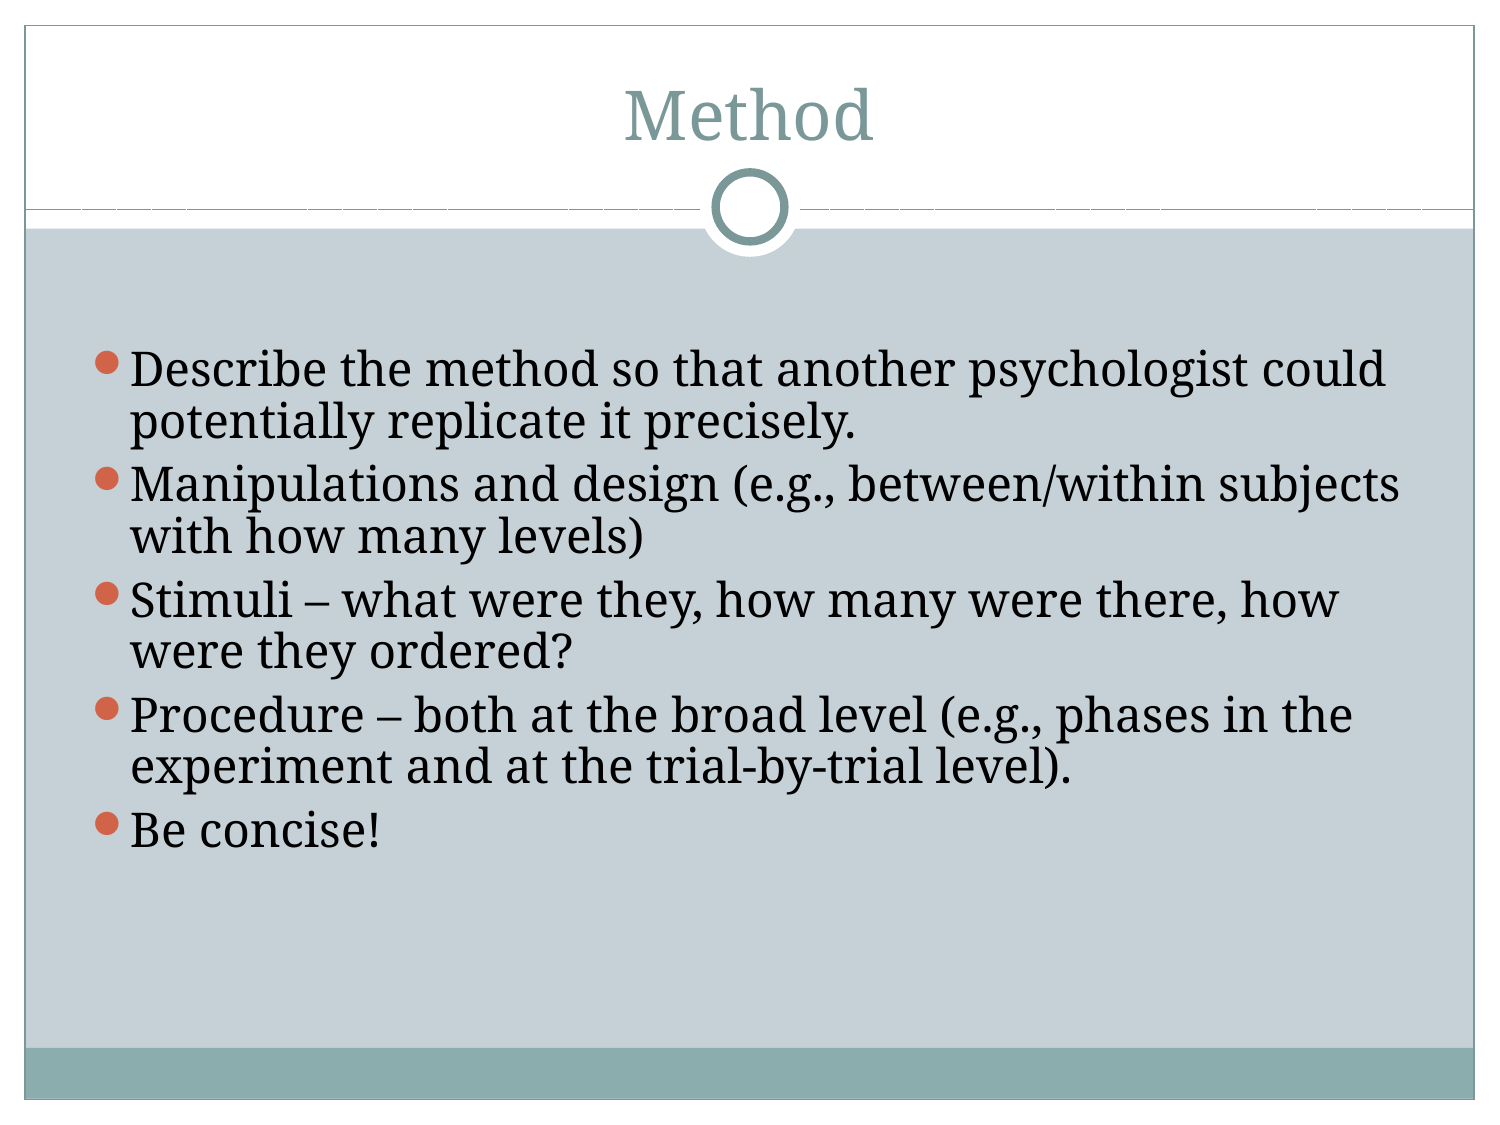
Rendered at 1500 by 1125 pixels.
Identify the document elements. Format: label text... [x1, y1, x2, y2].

title Method [49, 37, 1450, 162]
list Describe the method so that another psychologist could potentially replicate it precisely. Manipulations and design (e.g., between/within subjects with how many levels) Stimuli – what were they, how many were there, how were they ordered? Procedure – both at the broad level (e.g., phases in the experiment and at the trial-by-trial level). Be concise! [76, 337, 1427, 875]
